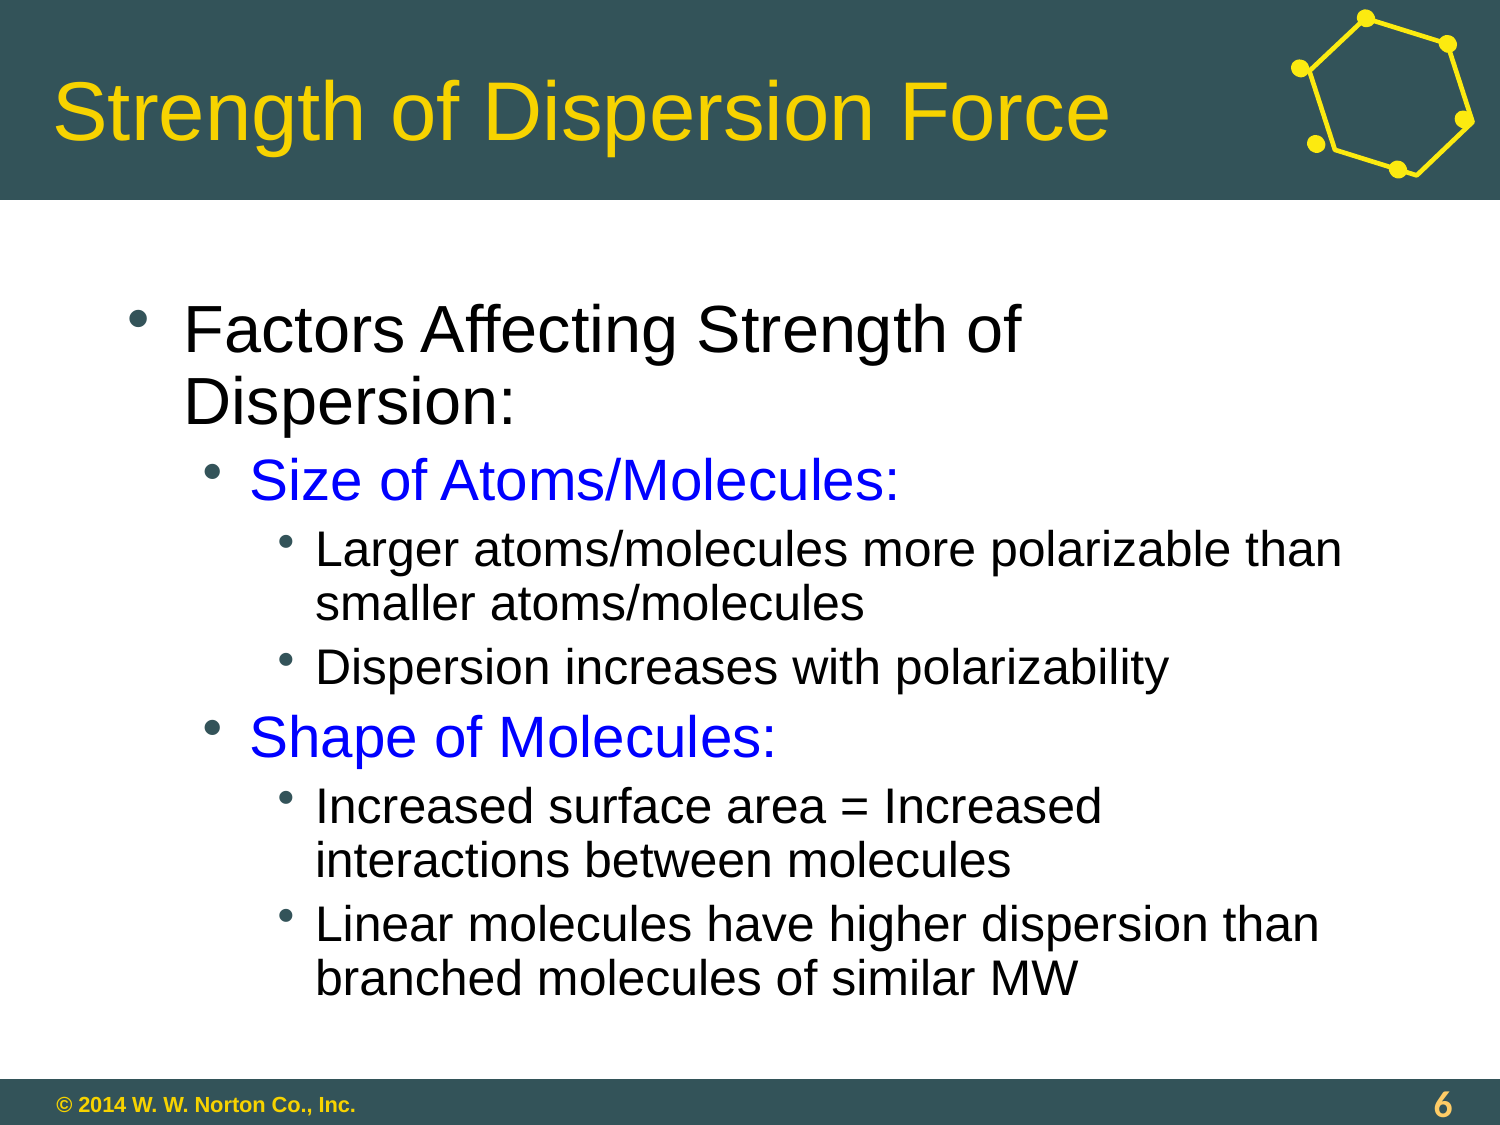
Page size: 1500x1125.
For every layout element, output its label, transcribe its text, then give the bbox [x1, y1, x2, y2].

title Strength of Dispersion Force [37, 19, 1175, 195]
list Factors Affecting Strength of Dispersion: Size of Atoms/Molecules: Larger atoms/molecules more polarizable than smaller atoms/molecules Dispersion increases with polarizability Shape of Molecules: Increased surface area = Increased interactions between molecules Linear molecules have higher dispersion than branched molecules of similar MW [112, 287, 1388, 1013]
slide_number <number> [1417, 1076, 1468, 1125]
